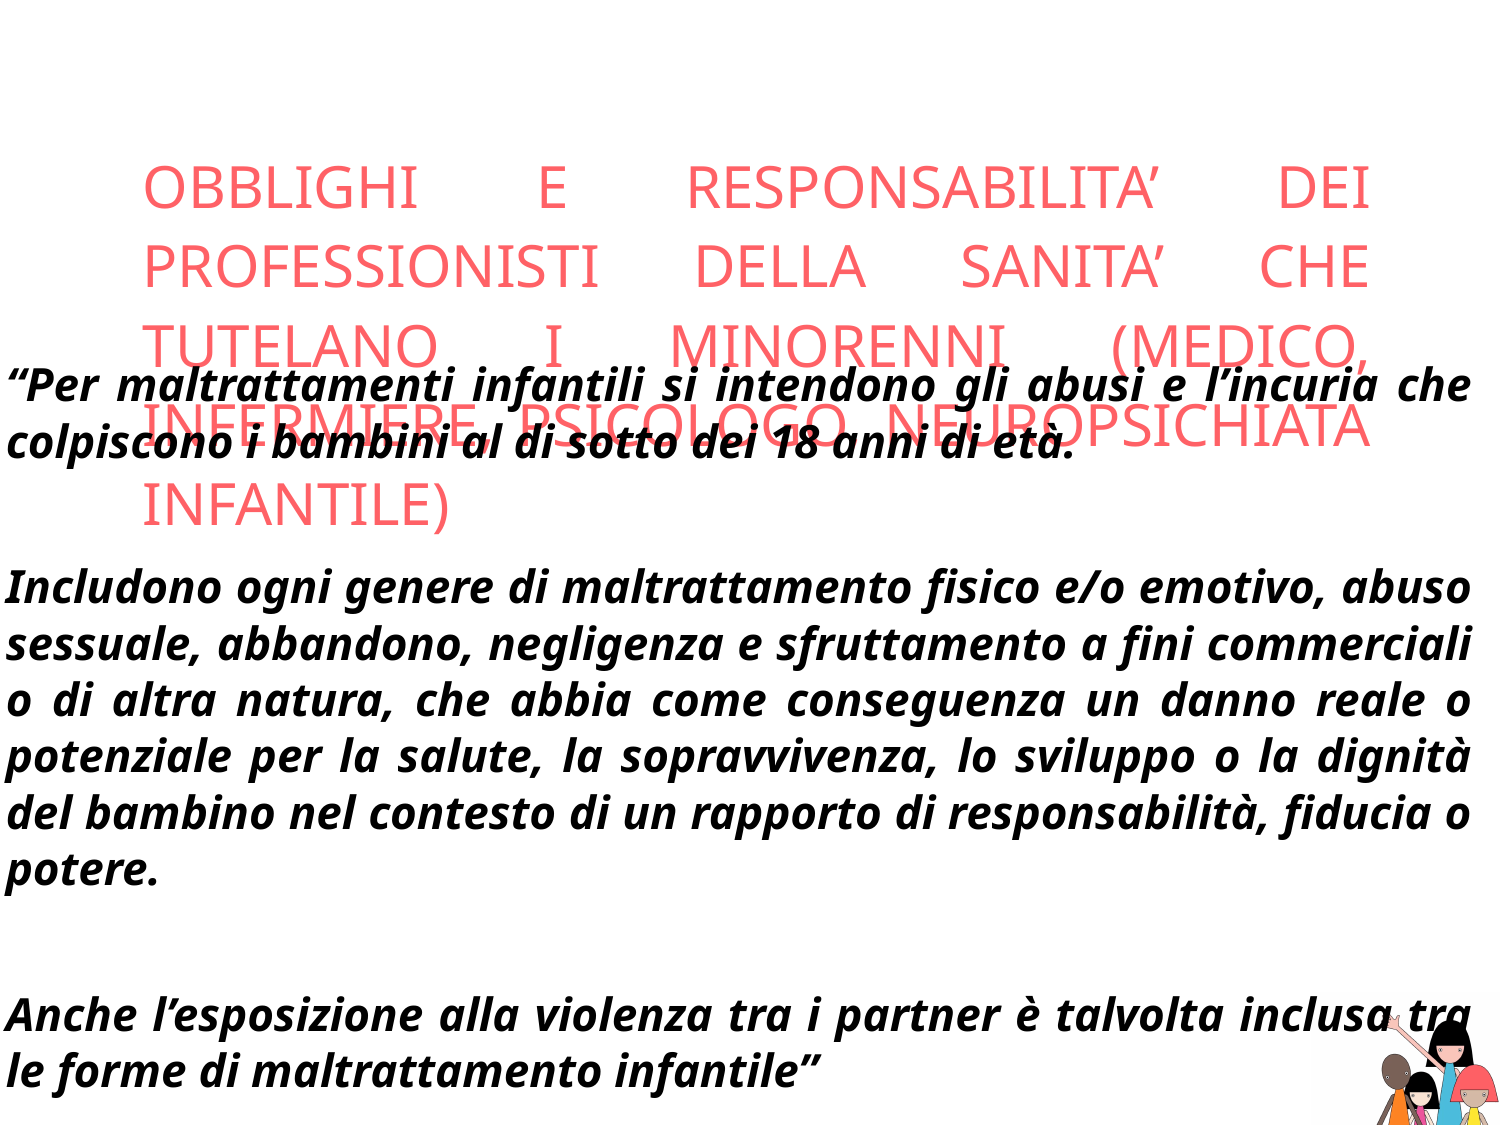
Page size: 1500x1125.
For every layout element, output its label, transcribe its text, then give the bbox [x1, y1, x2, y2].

text_box OBBLIGHI E RESPONSABILITA’ DEI PROFESSIONISTI DELLA SANITA’ CHE TUTELANO I MINORENNI (MEDICO, INFERMIERE, PSICOLOGO, NEUROPSICHIATA INFANTILE) [127, 59, 1422, 270]
text_box “Per maltrattamenti infantili si intendono gli abusi e l’incuria che colpiscono i bambini al di sotto dei 18 anni di età. Includono ogni genere di maltrattamento fisico e/o emotivo, abuso sessuale, abbandono, negligenza e sfruttamento a fini commerciali o di altra natura, che abbia come conseguenza un danno reale o potenziale per la salute, la sopravvivenza, lo sviluppo o la dignità del bambino nel contesto di un rapporto di responsabilità, fiducia o potere. Anche l’esposizione alla violenza tra i partner è talvolta inclusa tra le forme di maltrattamento infantile” (OMS 2002) [0, 270, 1489, 1125]
